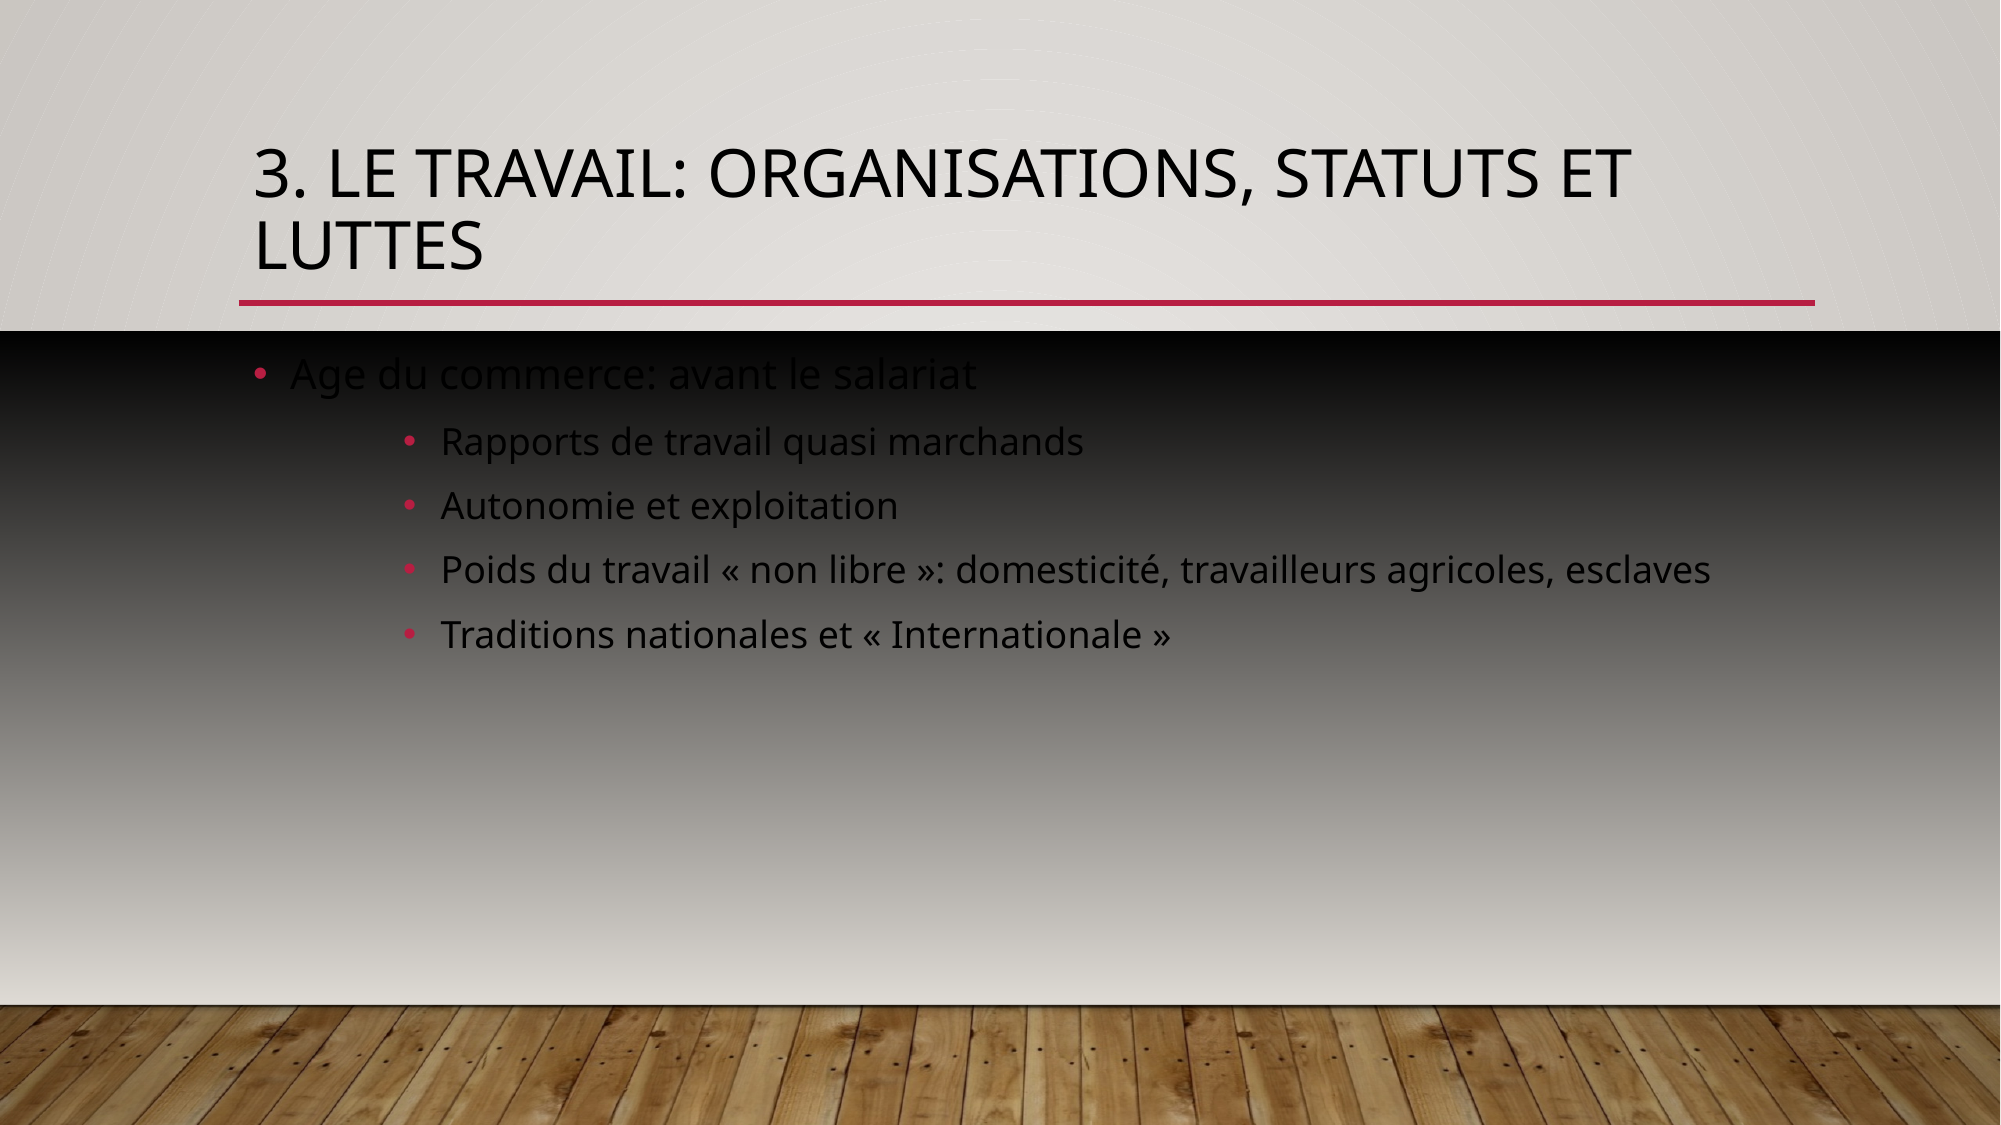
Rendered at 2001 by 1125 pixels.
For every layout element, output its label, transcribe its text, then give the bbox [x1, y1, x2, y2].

title 3. Le travail: organisations, statuts et luttes [238, 131, 1814, 305]
list Age du commerce: avant le salariat Rapports de travail quasi marchands Autonomie et exploitation Poids du travail « non libre »: domesticité, travailleurs agricoles, esclaves Traditions nationales et « Internationale » [238, 330, 1814, 897]
